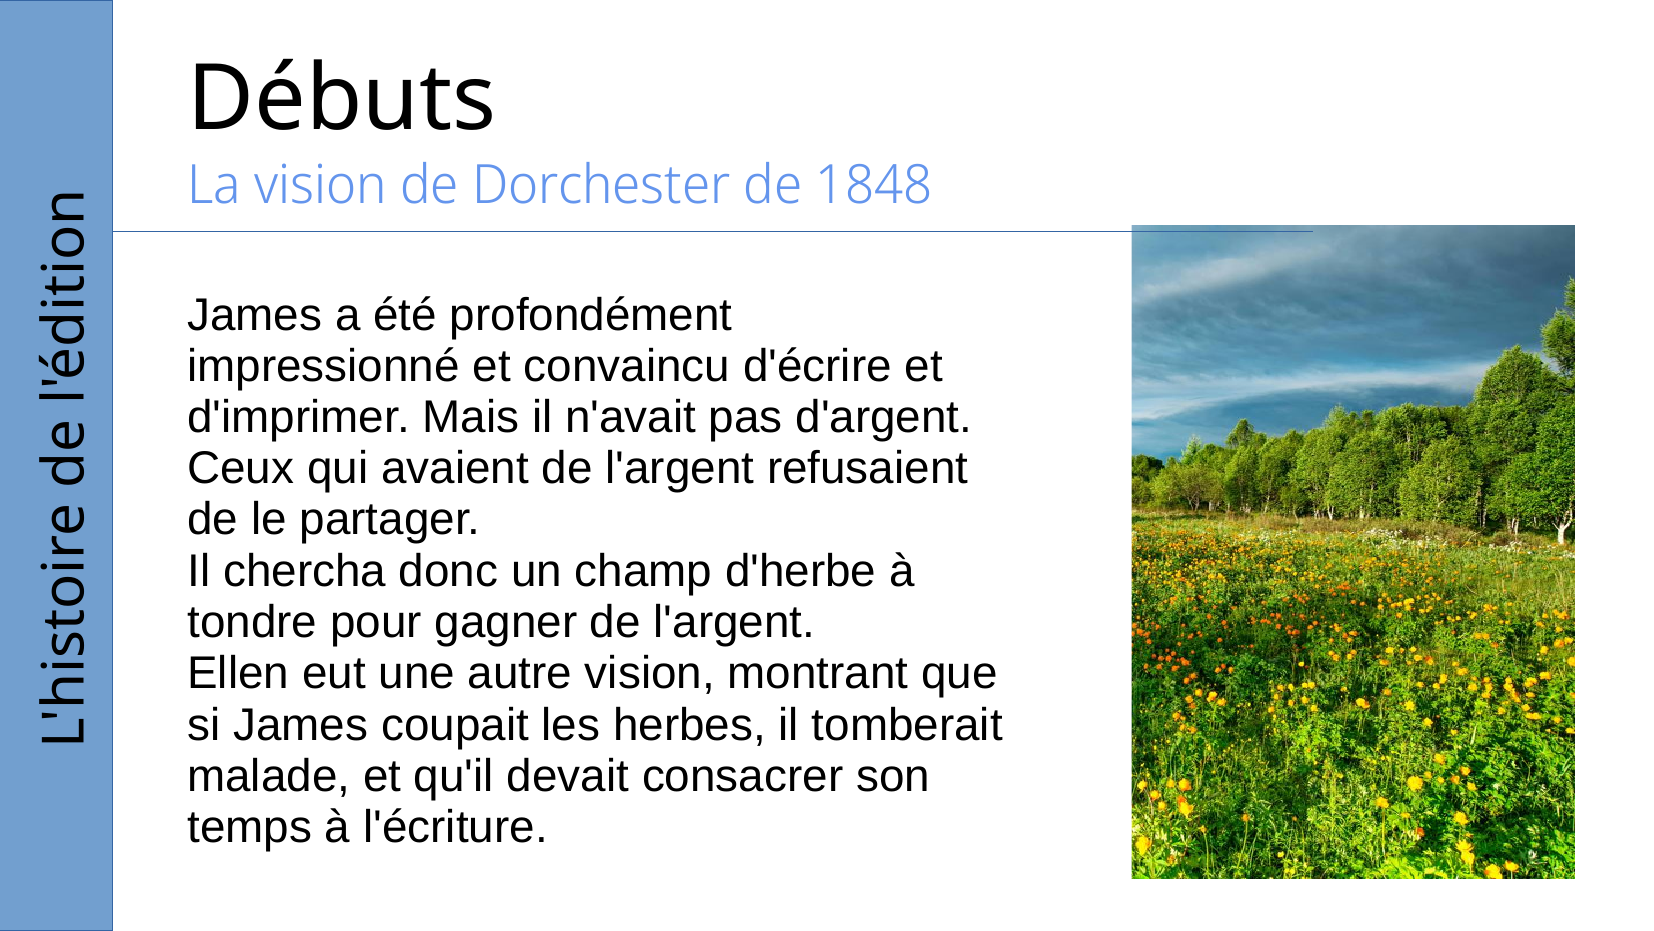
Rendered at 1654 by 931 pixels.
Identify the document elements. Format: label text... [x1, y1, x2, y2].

title La vision de Dorchester de 1848 [187, 125, 1571, 239]
text_box L'histoire de l'édition [13, 37, 105, 901]
text_box [0, 0, 113, 931]
title Débuts [187, 33, 1571, 125]
picture [1131, 225, 1576, 879]
subtitle James a été profondément impressionné et convaincu d'écrire et d'imprimer. Mais il n'avait pas d'argent. Ceux qui avaient de l'argent refusaient de le partager. Il chercha donc un champ d'herbe à tondre pour gagner de l'argent. Ellen eut une autre vision, montrant que si James coupait les herbes, il tomberait malade, et qu'il devait consacrer son temps à l'écriture. [187, 288, 1013, 931]
